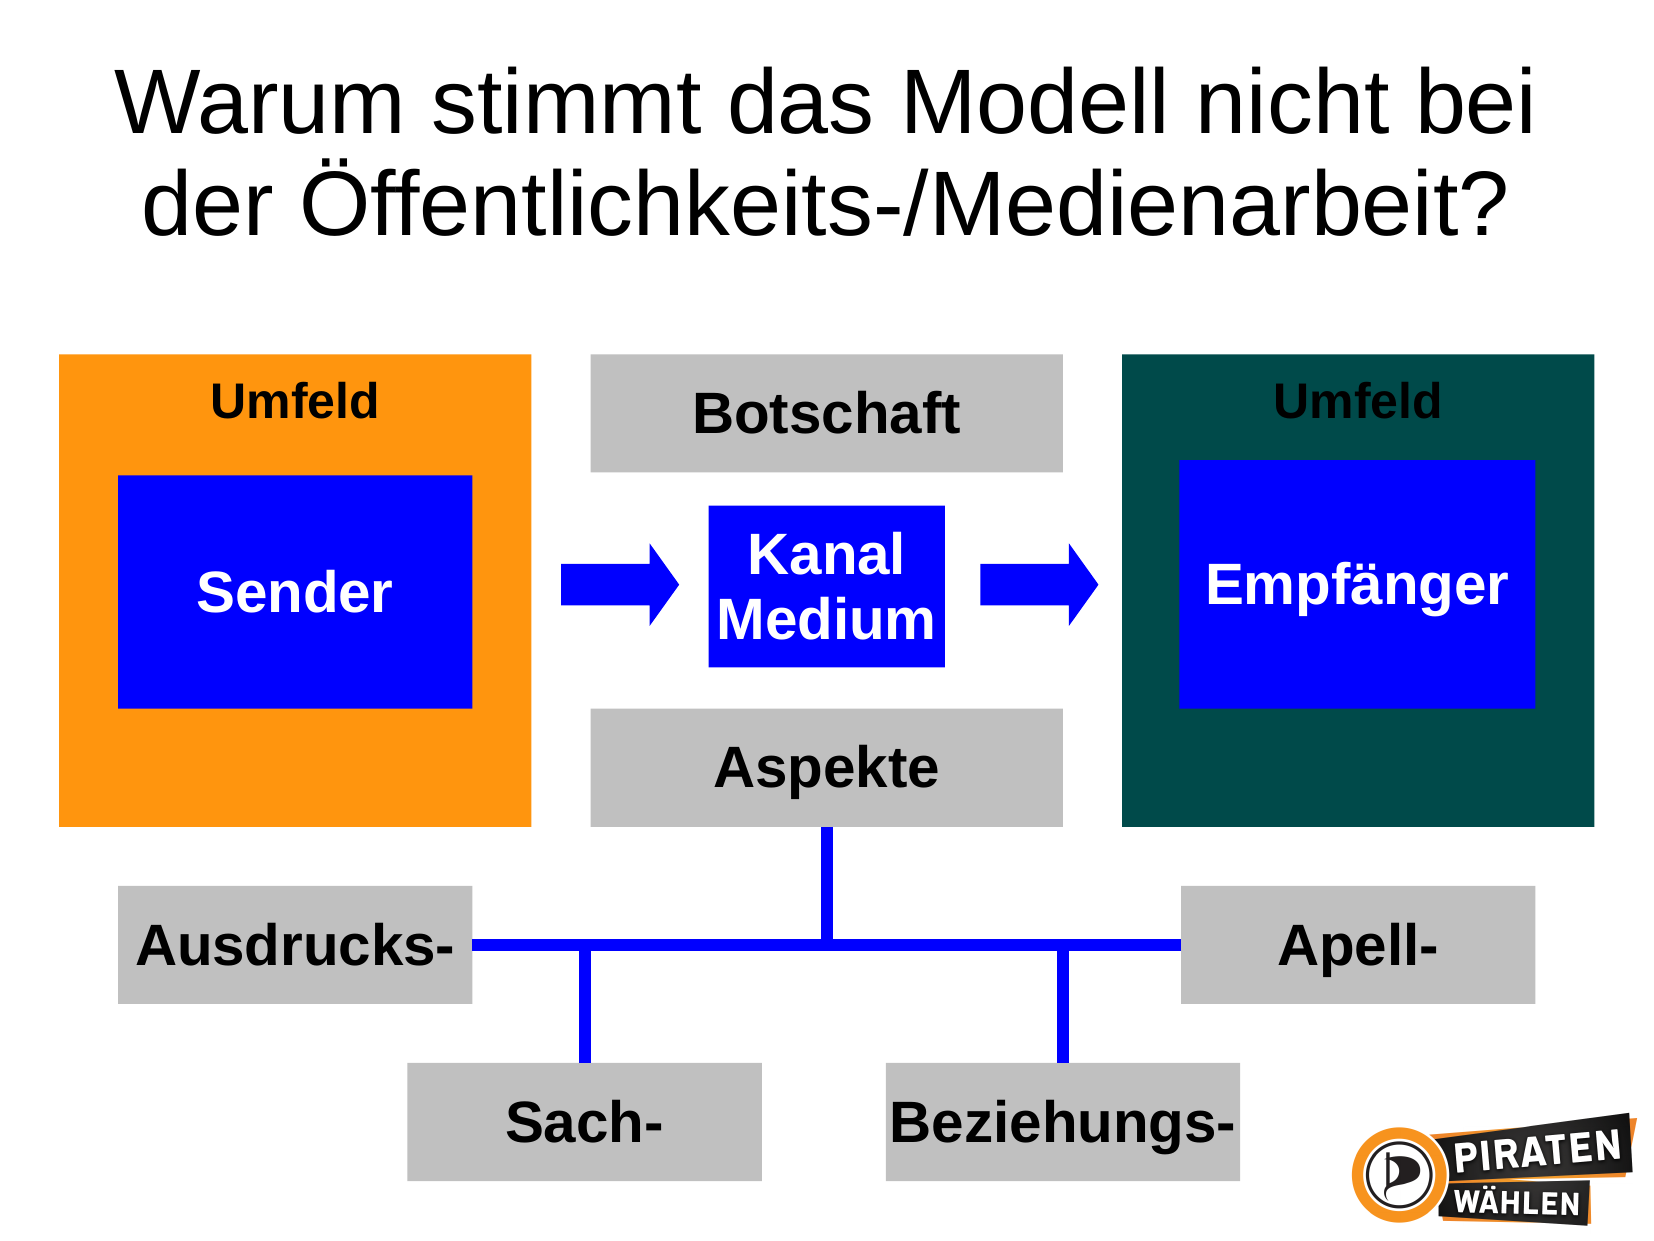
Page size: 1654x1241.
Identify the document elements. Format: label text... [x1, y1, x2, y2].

text_box Sender [118, 475, 473, 709]
text_box Empfänger [1179, 460, 1536, 709]
text_box Botschaft [590, 354, 1063, 473]
text_box Umfeld [59, 354, 532, 827]
text_box Apell- [1181, 885, 1536, 1004]
text_box Umfeld [1122, 354, 1595, 827]
text_box Sach- [407, 1062, 762, 1182]
picture [1337, 1098, 1654, 1241]
text_box Ausdrucks- [118, 885, 473, 1004]
title Warum stimmt das Modell nicht bei der Öffentlichkeits-/Medienarbeit? [82, 49, 1571, 257]
text_box [561, 543, 680, 626]
text_box Kanal Medium [708, 505, 945, 668]
text_box Beziehungs- [885, 1062, 1241, 1182]
text_box Aspekte [590, 708, 1063, 827]
text_box [980, 543, 1099, 626]
